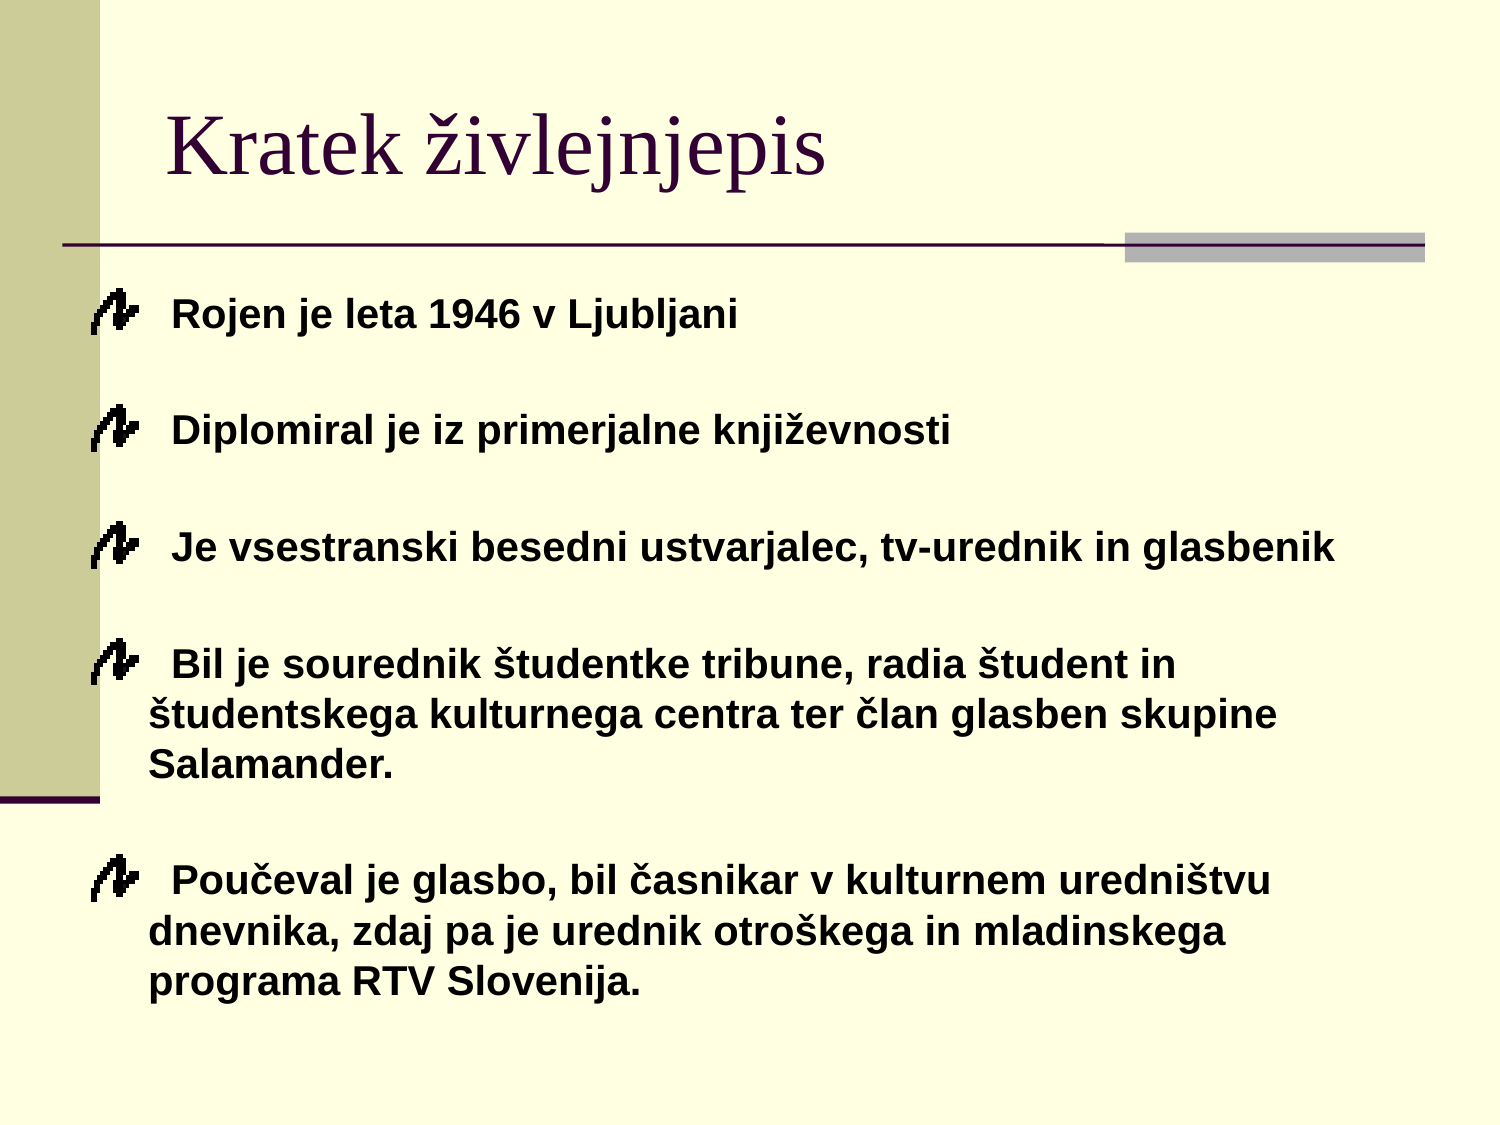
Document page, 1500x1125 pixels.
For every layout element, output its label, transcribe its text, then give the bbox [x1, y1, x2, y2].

list Rojen je leta 1946 v Ljubljani Diplomiral je iz primerjalne književnosti Je vsestranski besedni ustvarjalec, tv-urednik in glasbenik Bil je sourednik študentke tribune, radia študent in študentskega kulturnega centra ter član glasben skupine Salamander. Poučeval je glasbo, bil časnikar v kulturnem uredništvu dnevnika, zdaj pa je urednik otroškega in mladinskega programa RTV Slovenija. [76, 278, 1427, 1066]
title Kratek živlejnjepis [150, 45, 1425, 234]
